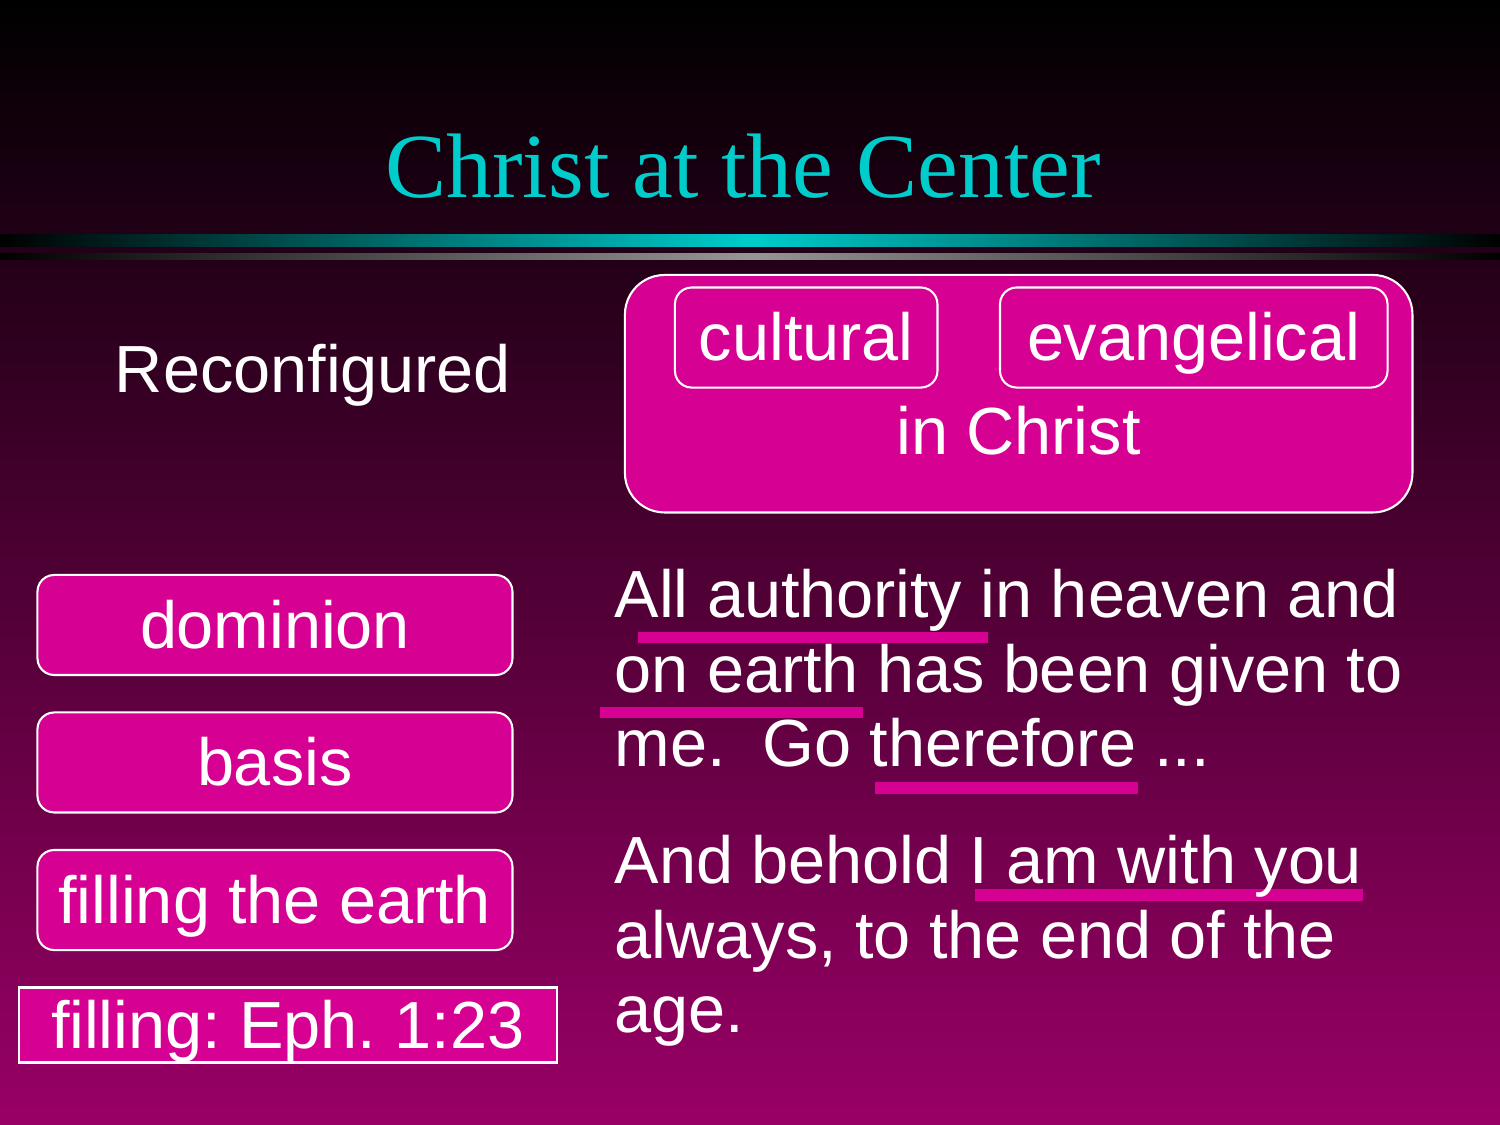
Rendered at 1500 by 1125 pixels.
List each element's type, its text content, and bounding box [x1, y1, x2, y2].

text_box filling: Eph. 1:23 [19, 987, 557, 1063]
text_box in Christ [624, 274, 1413, 513]
text_box evangelical [999, 287, 1388, 388]
text_box All authority in heaven and on earth has been given to me. Go therefore ... And behold I am with you always, to the end of the age. [600, 549, 1463, 1055]
text_box cultural [674, 287, 938, 388]
text_box basis [37, 712, 513, 813]
text_box dominion [37, 574, 513, 676]
text_box Reconfigured [99, 324, 675, 438]
title Christ at the Center [99, 37, 1388, 225]
text_box filling the earth [37, 849, 513, 951]
